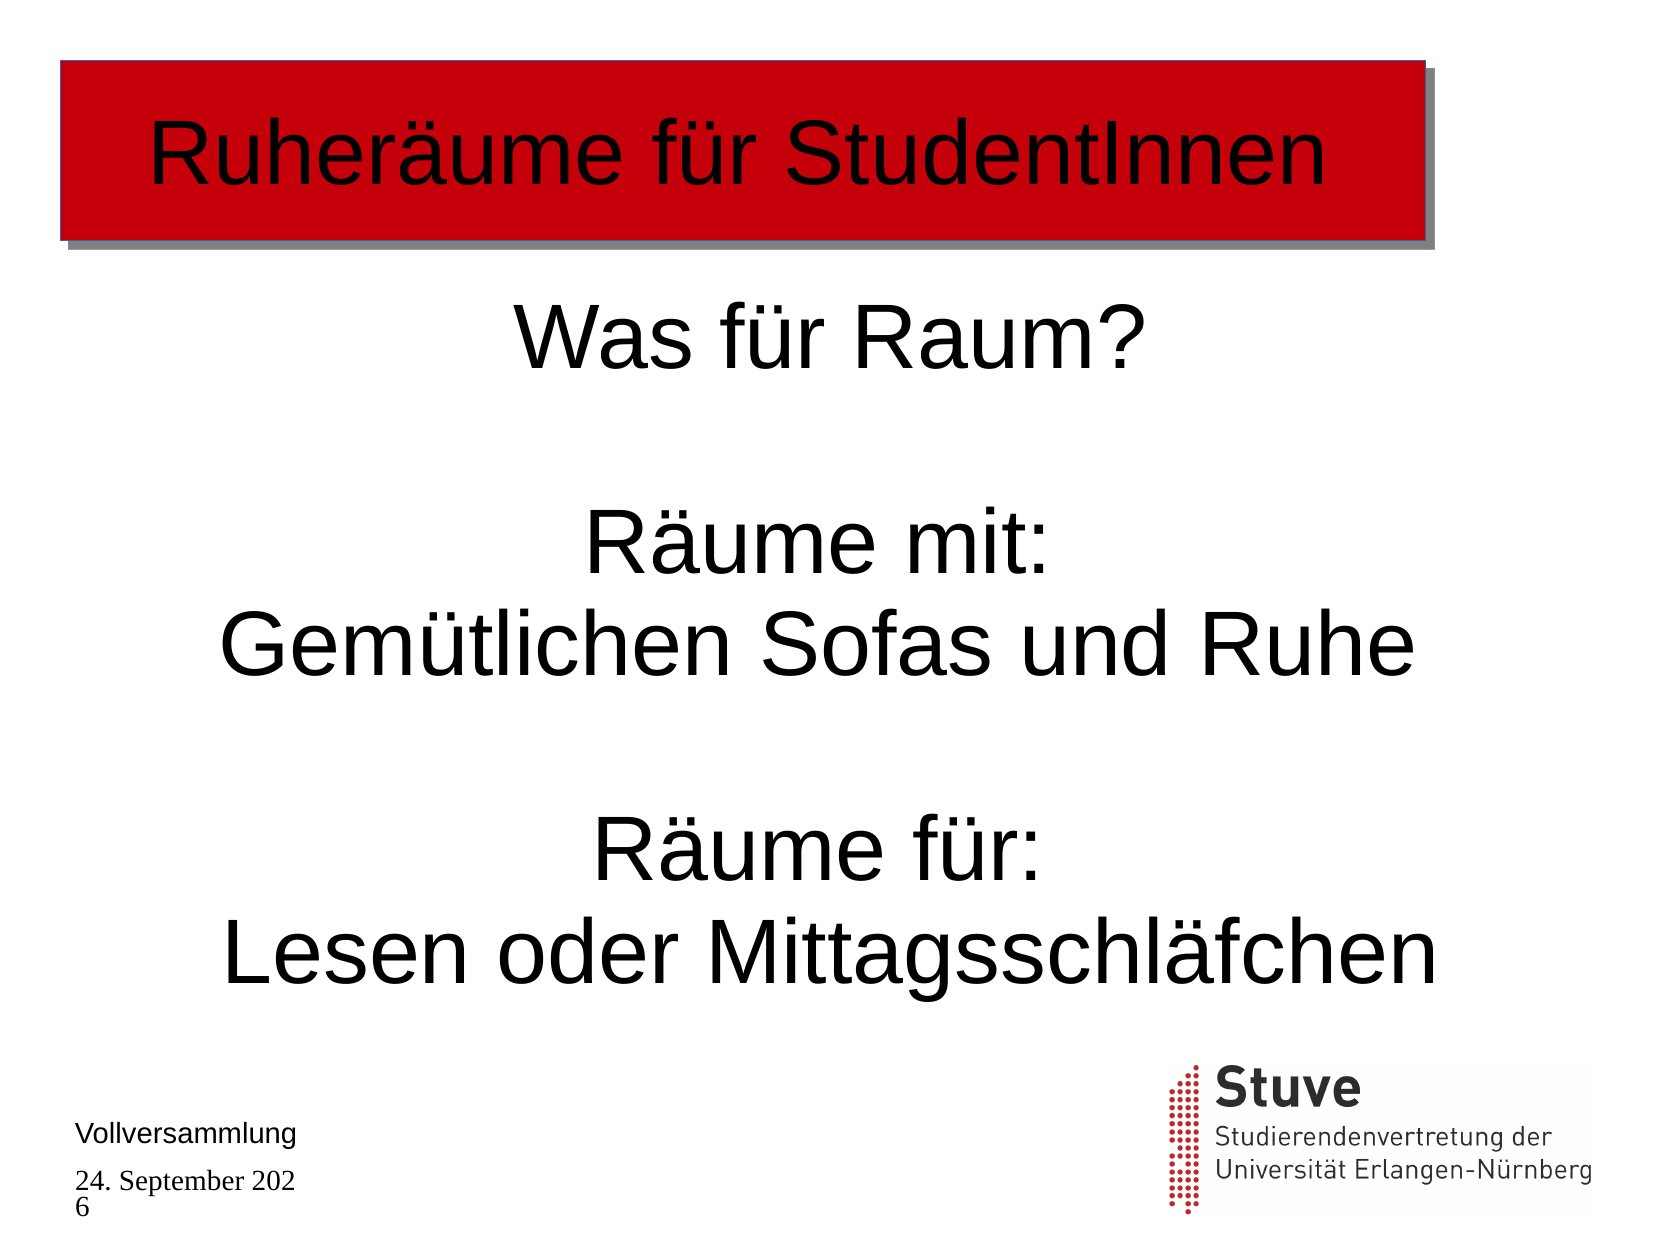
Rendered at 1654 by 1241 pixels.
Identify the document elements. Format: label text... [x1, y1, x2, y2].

subtitle Was für Raum? Räume mit: Gemütlichen Sofas und Ruhe Räume für: Lesen oder Mittagsschläfchen [86, 285, 1576, 1208]
title Ruheräume für StudentInnen [45, 49, 1433, 257]
picture [1169, 1064, 1591, 1215]
